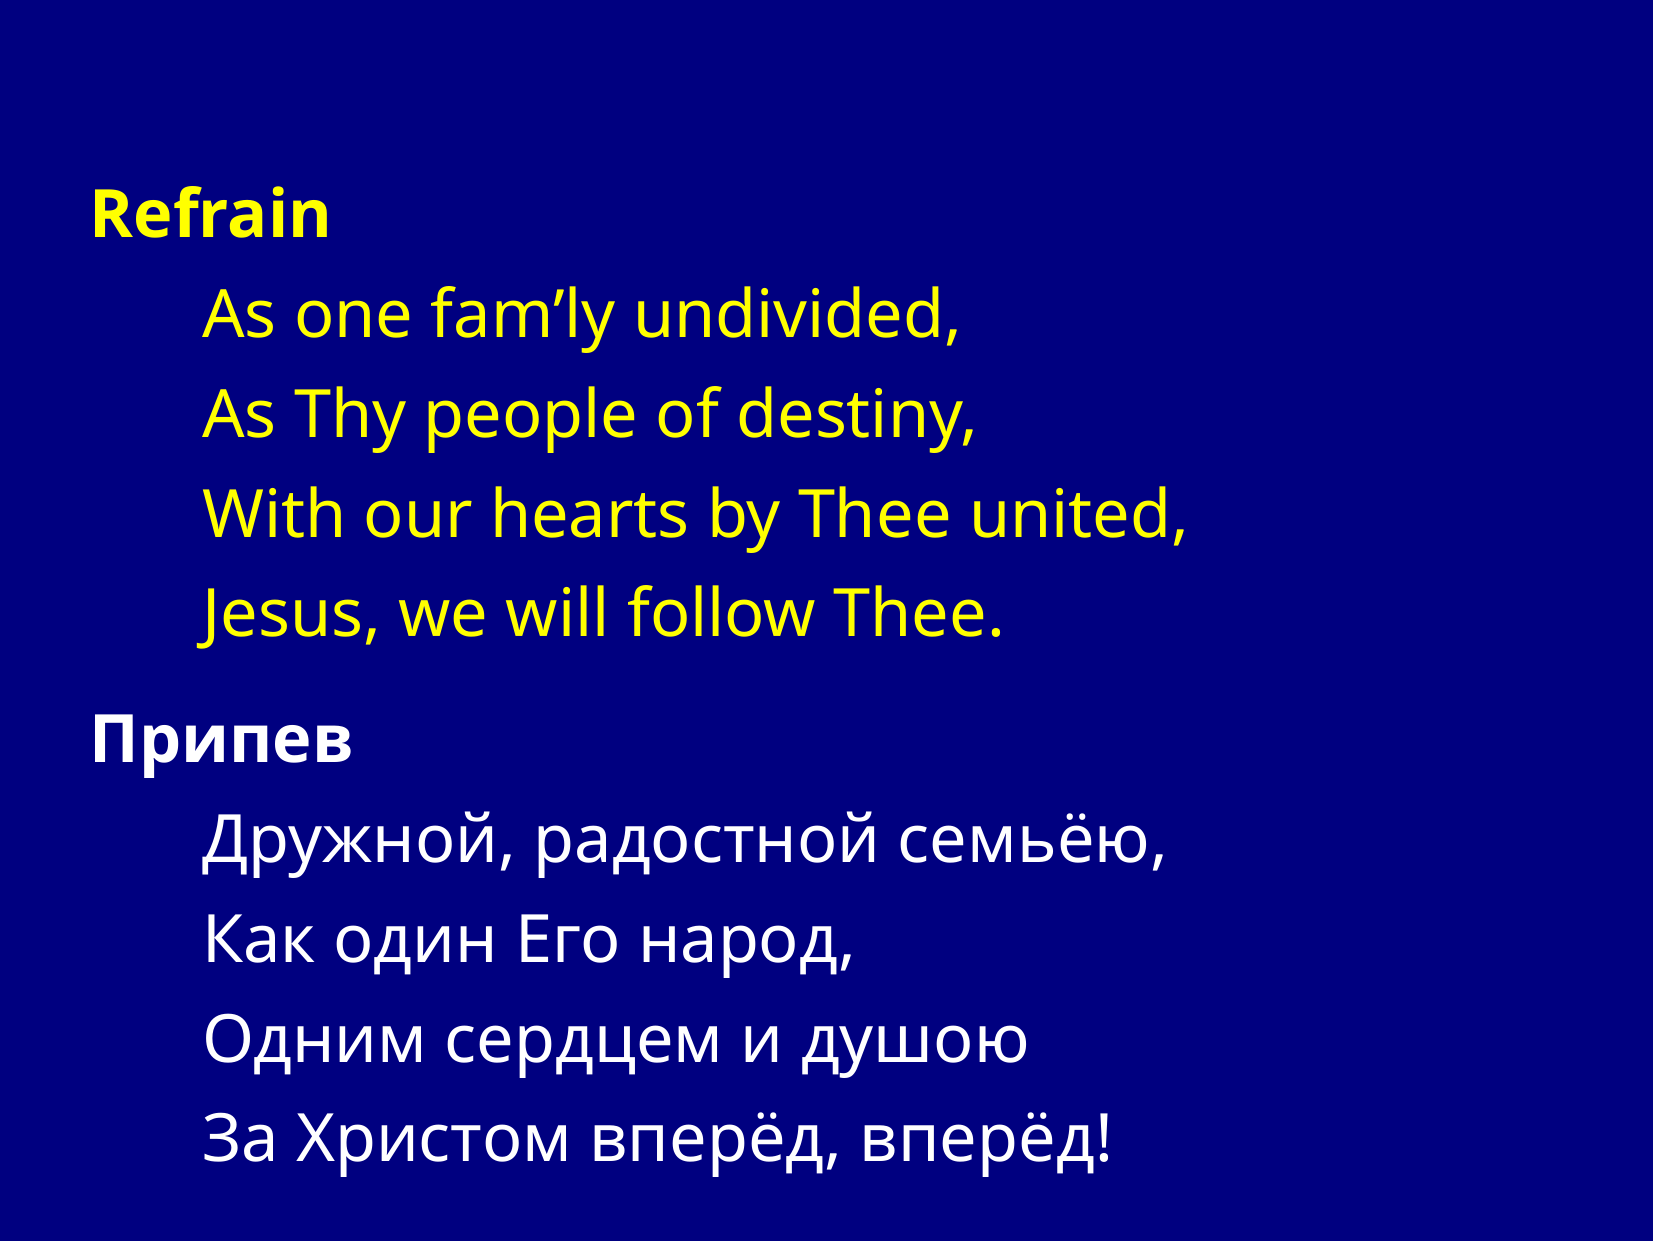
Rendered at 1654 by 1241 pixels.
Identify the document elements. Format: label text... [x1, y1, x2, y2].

text_box Припев Дружной, радостной семьёю, Как один Его народ, Одним сердцем и душою За Христом вперёд, вперёд! [75, 675, 1576, 1163]
text_box Refrain As one fam’ly undivided, As Thy people of destiny, With our hearts by Thee united, Jesus, we will follow Thee. [75, 150, 1576, 638]
